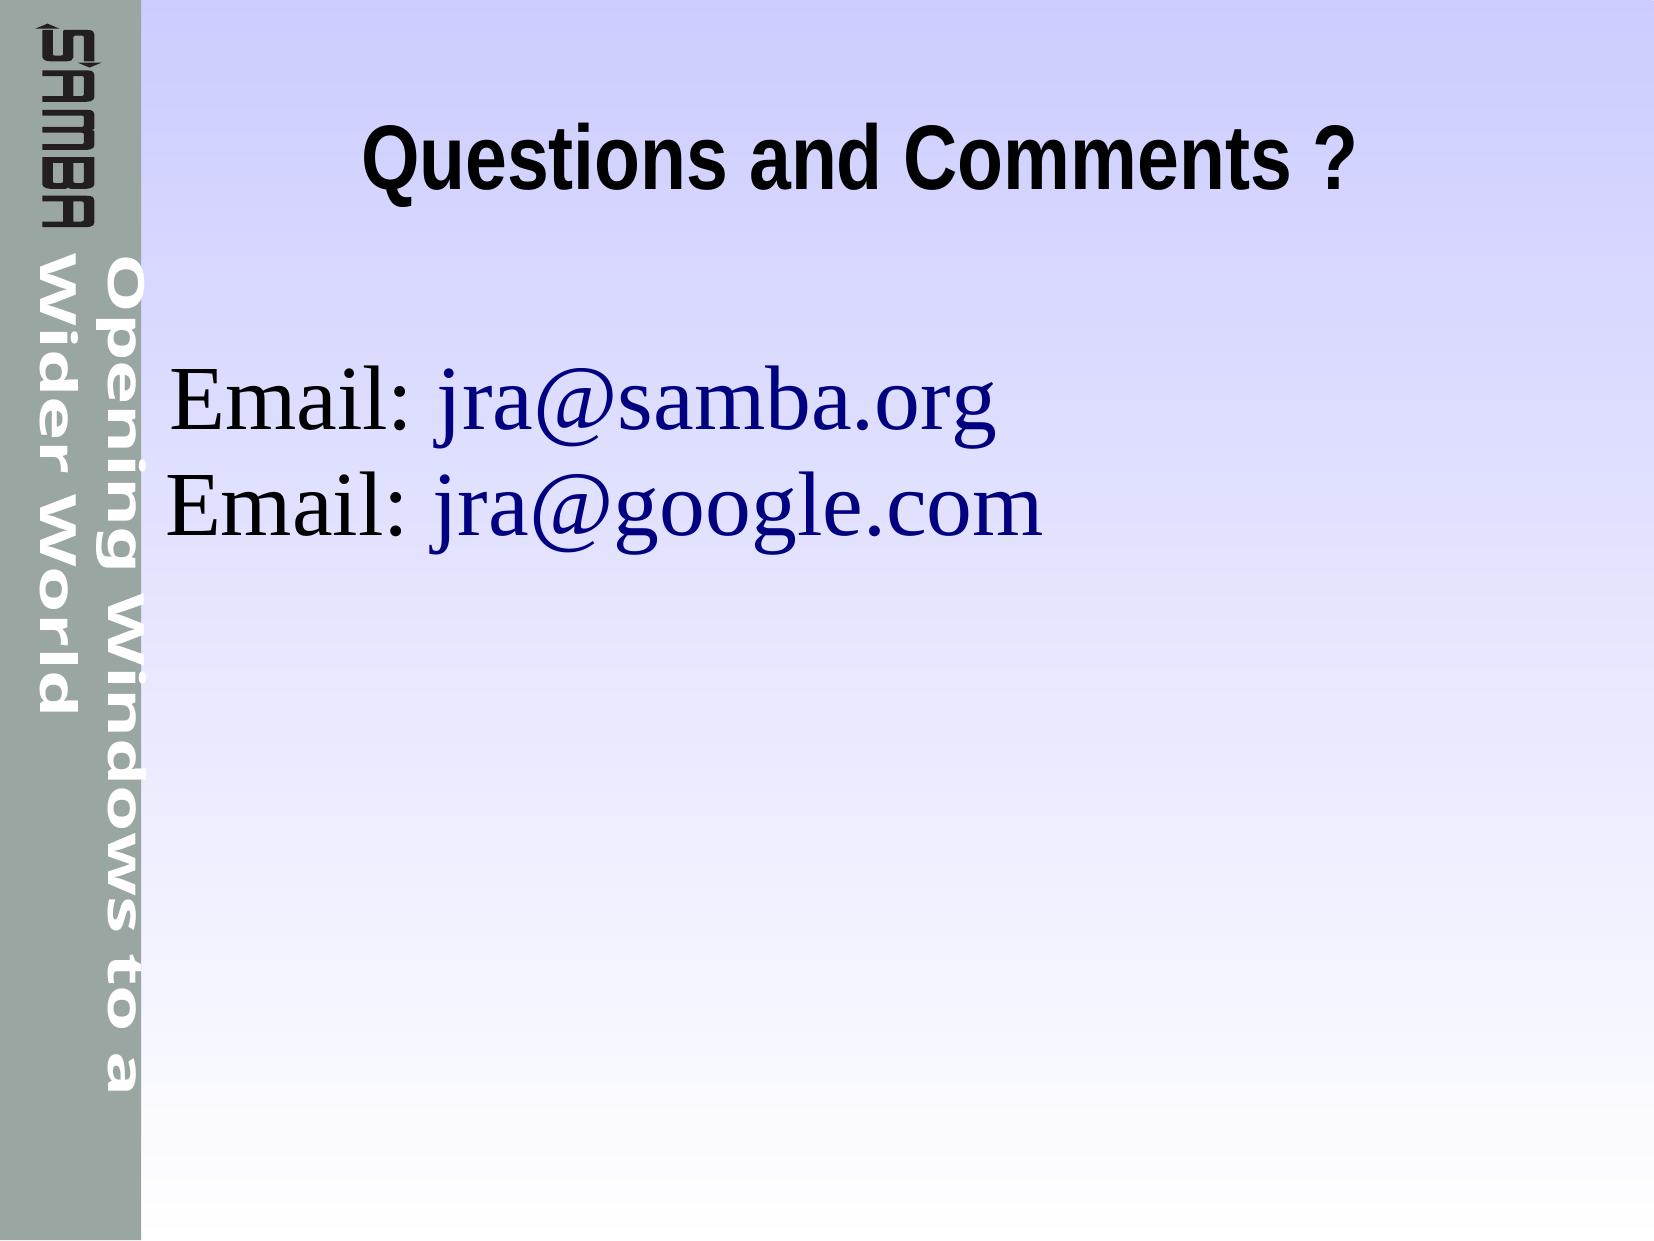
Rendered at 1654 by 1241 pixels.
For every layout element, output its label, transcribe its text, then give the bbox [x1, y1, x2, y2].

title Questions and Comments ? [154, 53, 1567, 261]
text_box Email: jra@google.com [165, 453, 1316, 556]
text_box Email: jra@samba.org [169, 348, 1321, 450]
